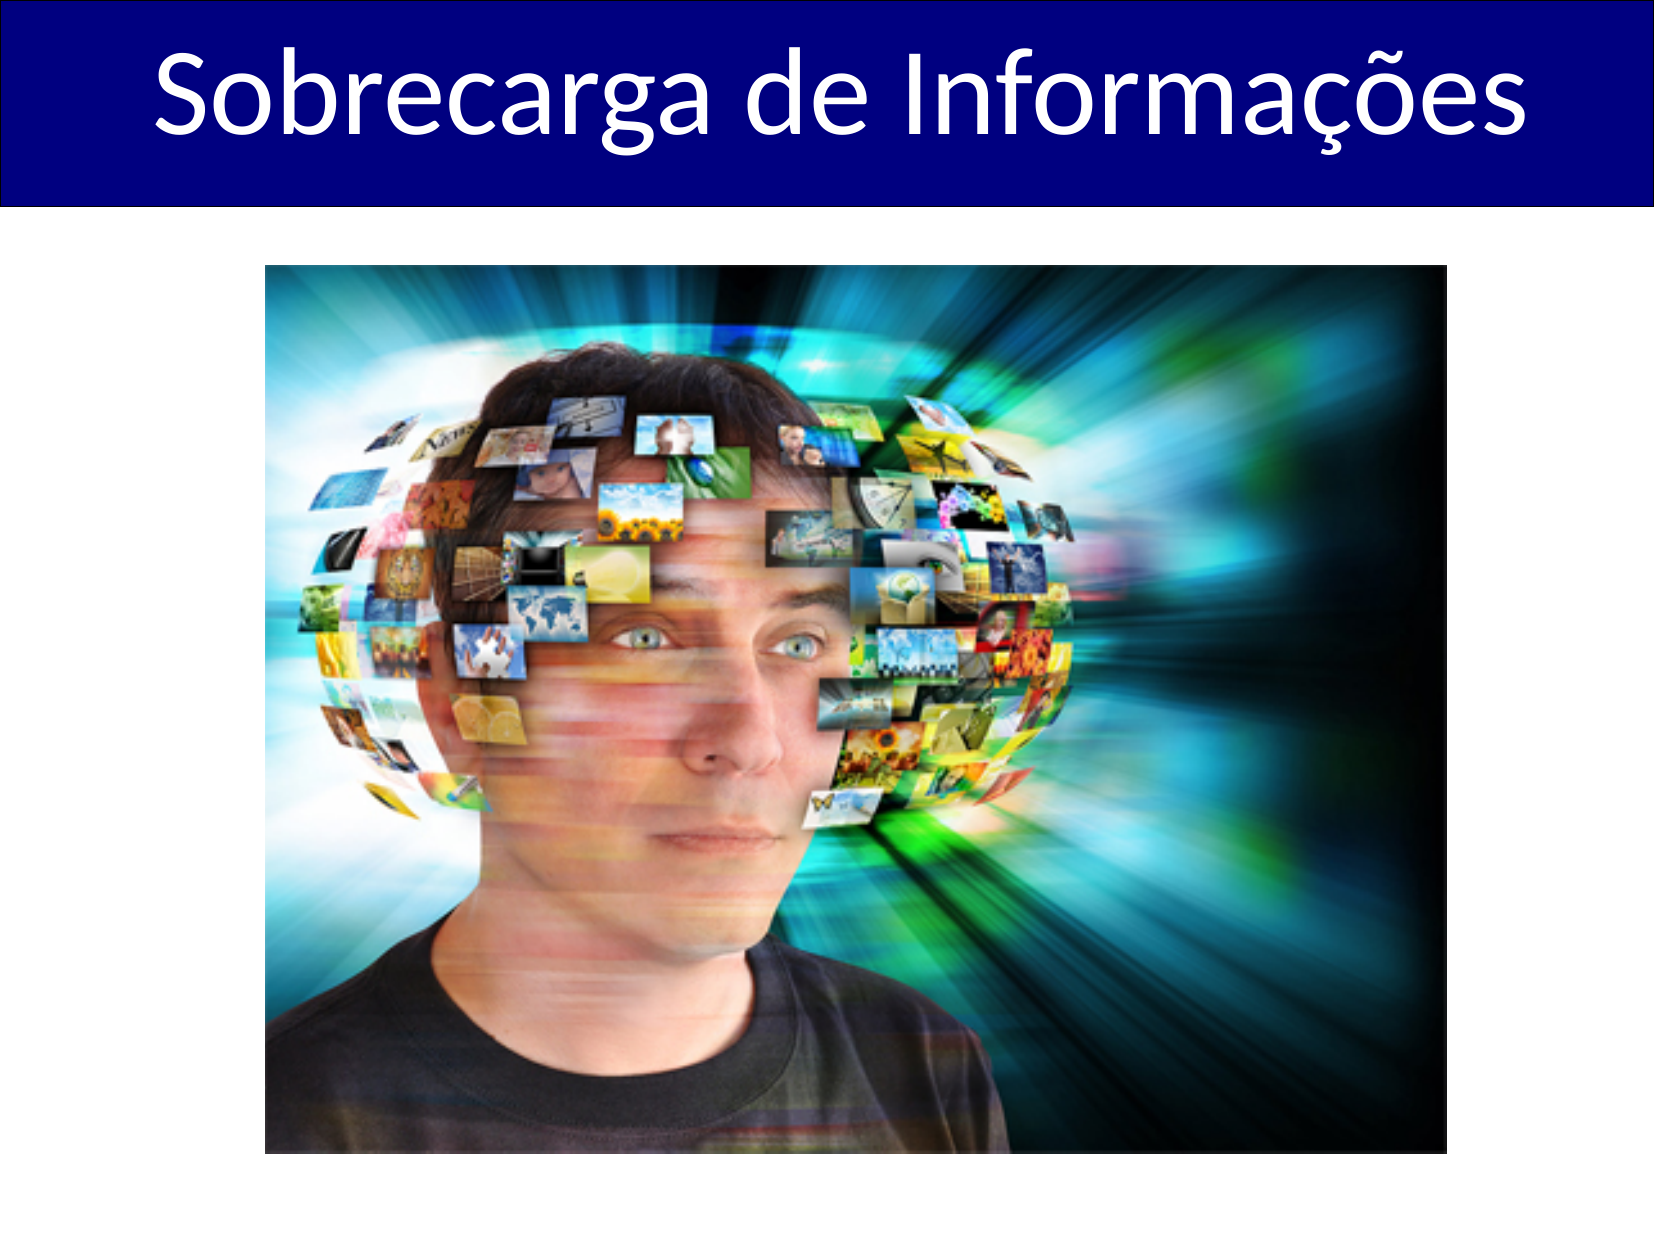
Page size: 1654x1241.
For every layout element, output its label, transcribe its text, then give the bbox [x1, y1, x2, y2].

picture [265, 265, 1447, 1154]
title Sobrecarga de Informações [0, 0, 1654, 207]
